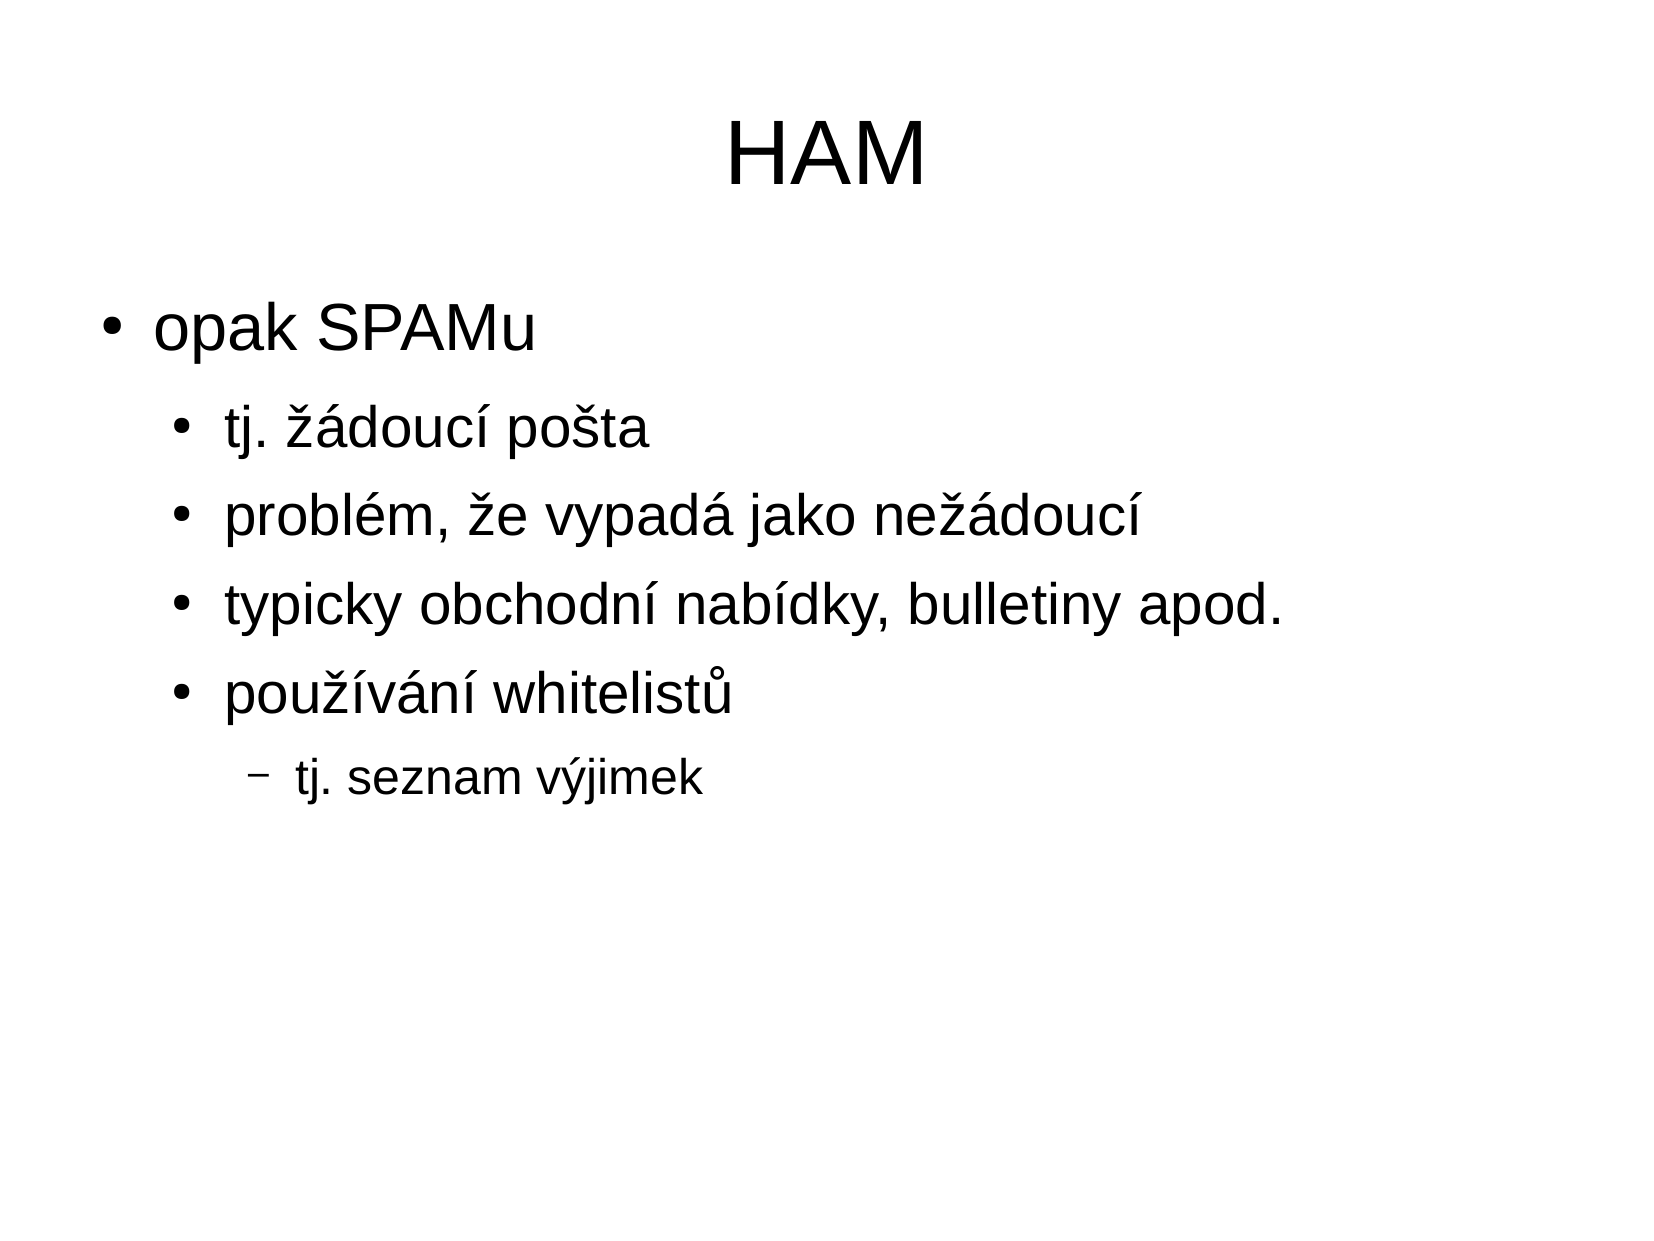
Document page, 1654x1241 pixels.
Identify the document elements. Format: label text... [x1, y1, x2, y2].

title HAM [82, 49, 1571, 257]
list opak SPAMu tj. žádoucí pošta problém, že vypadá jako nežádoucí typicky obchodní nabídky, bulletiny apod. používání whitelistů tj. seznam výjimek [82, 290, 1571, 1109]
